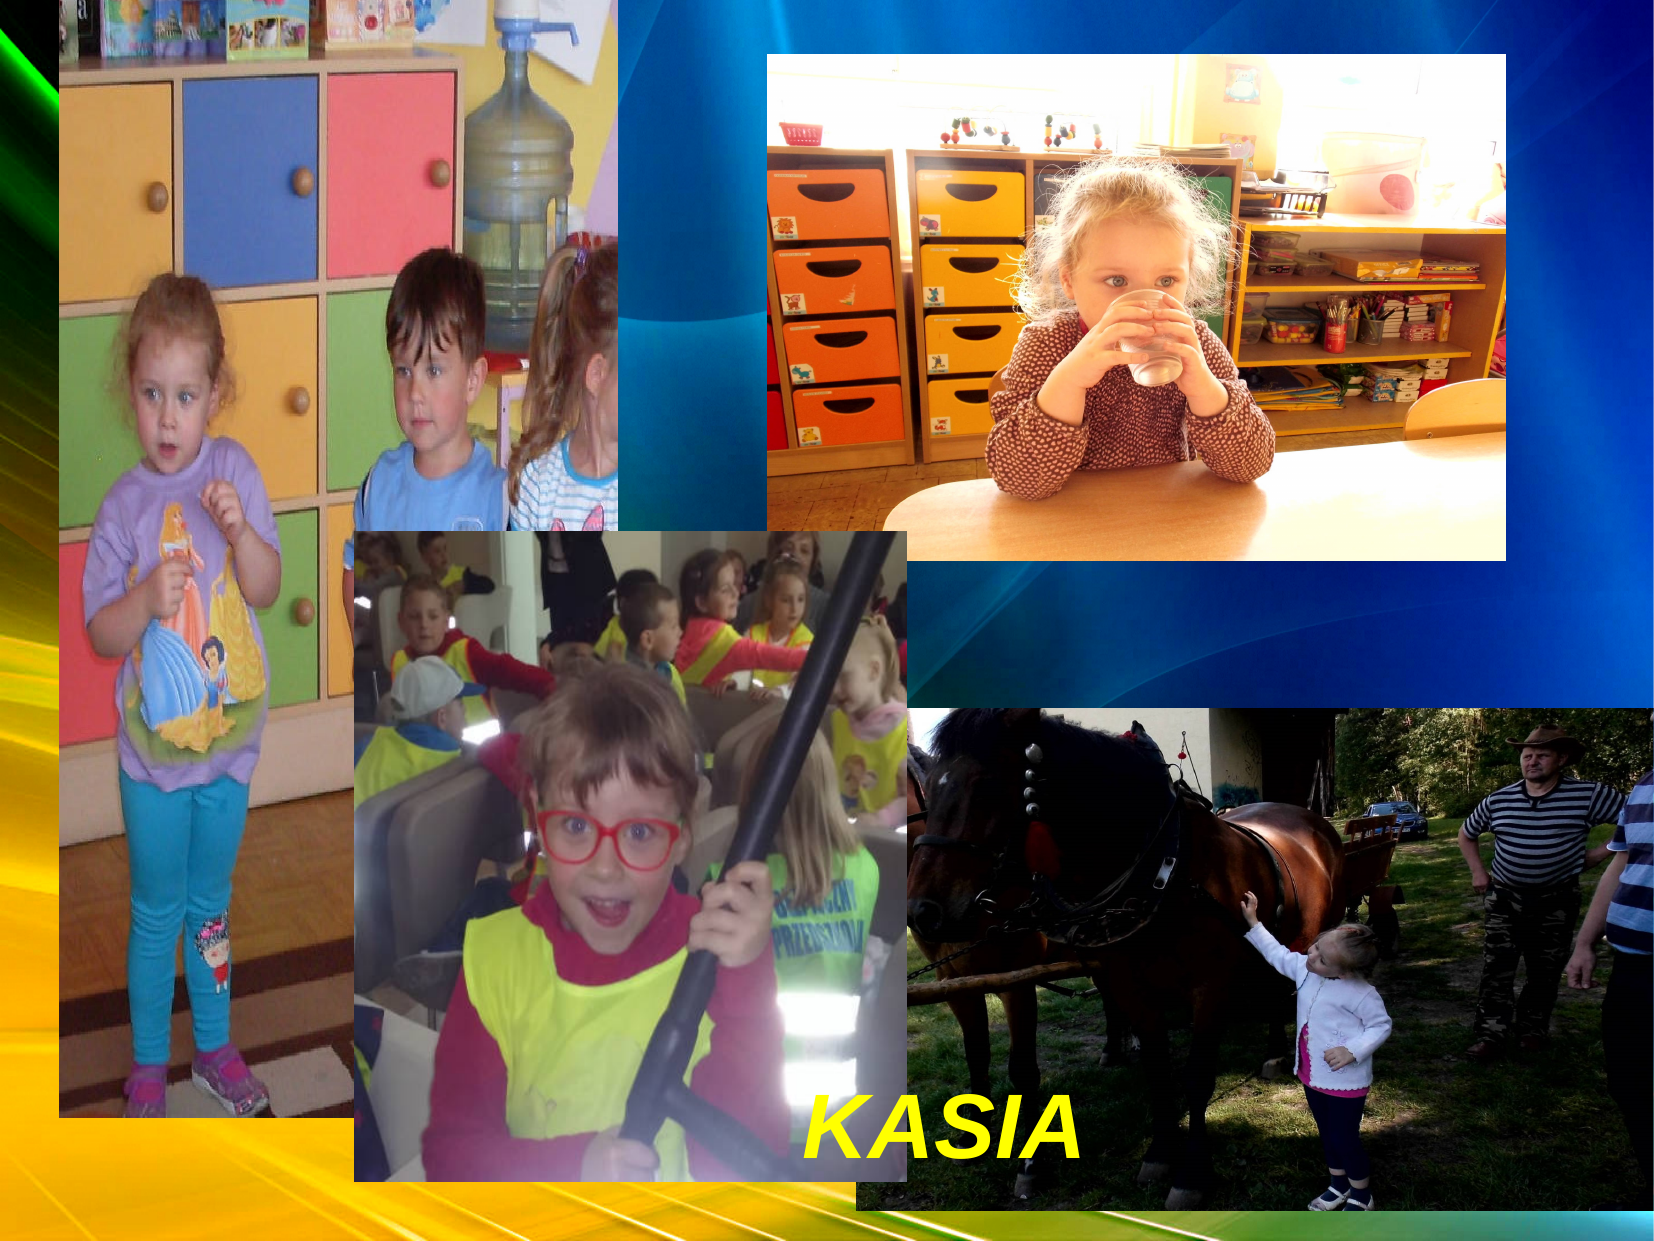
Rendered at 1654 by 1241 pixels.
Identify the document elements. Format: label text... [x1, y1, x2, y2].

picture [0, 0, 1654, 1241]
title KASIA [206, 974, 1654, 1241]
